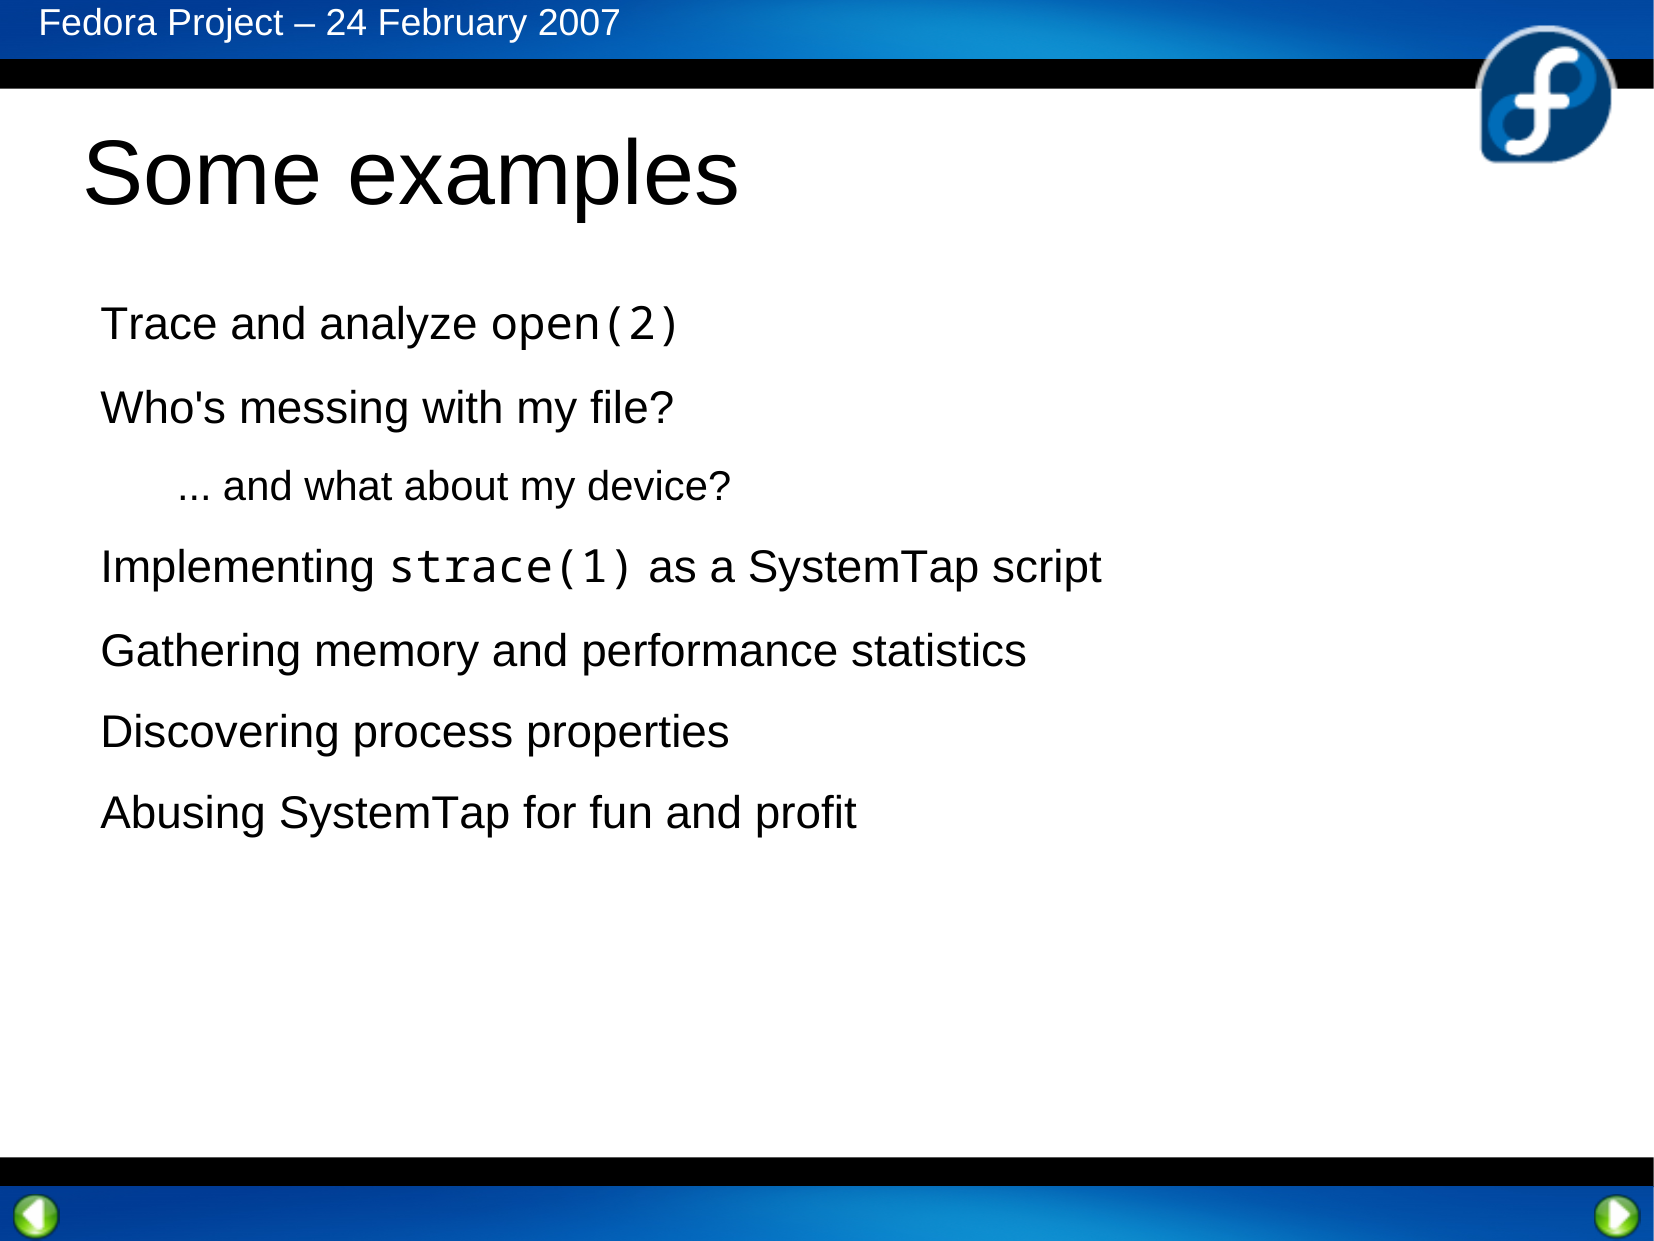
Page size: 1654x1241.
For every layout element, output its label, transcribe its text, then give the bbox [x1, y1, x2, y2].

title Some examples [82, 88, 1571, 257]
picture [0, 1186, 1654, 1241]
list Trace and analyze open(2) Who's messing with my file? ... and what about my device? Implementing strace(1) as a SystemTap script Gathering memory and performance statistics Discovering process properties Abusing SystemTap for fun and profit [82, 290, 1571, 1109]
picture [0, 0, 1654, 266]
